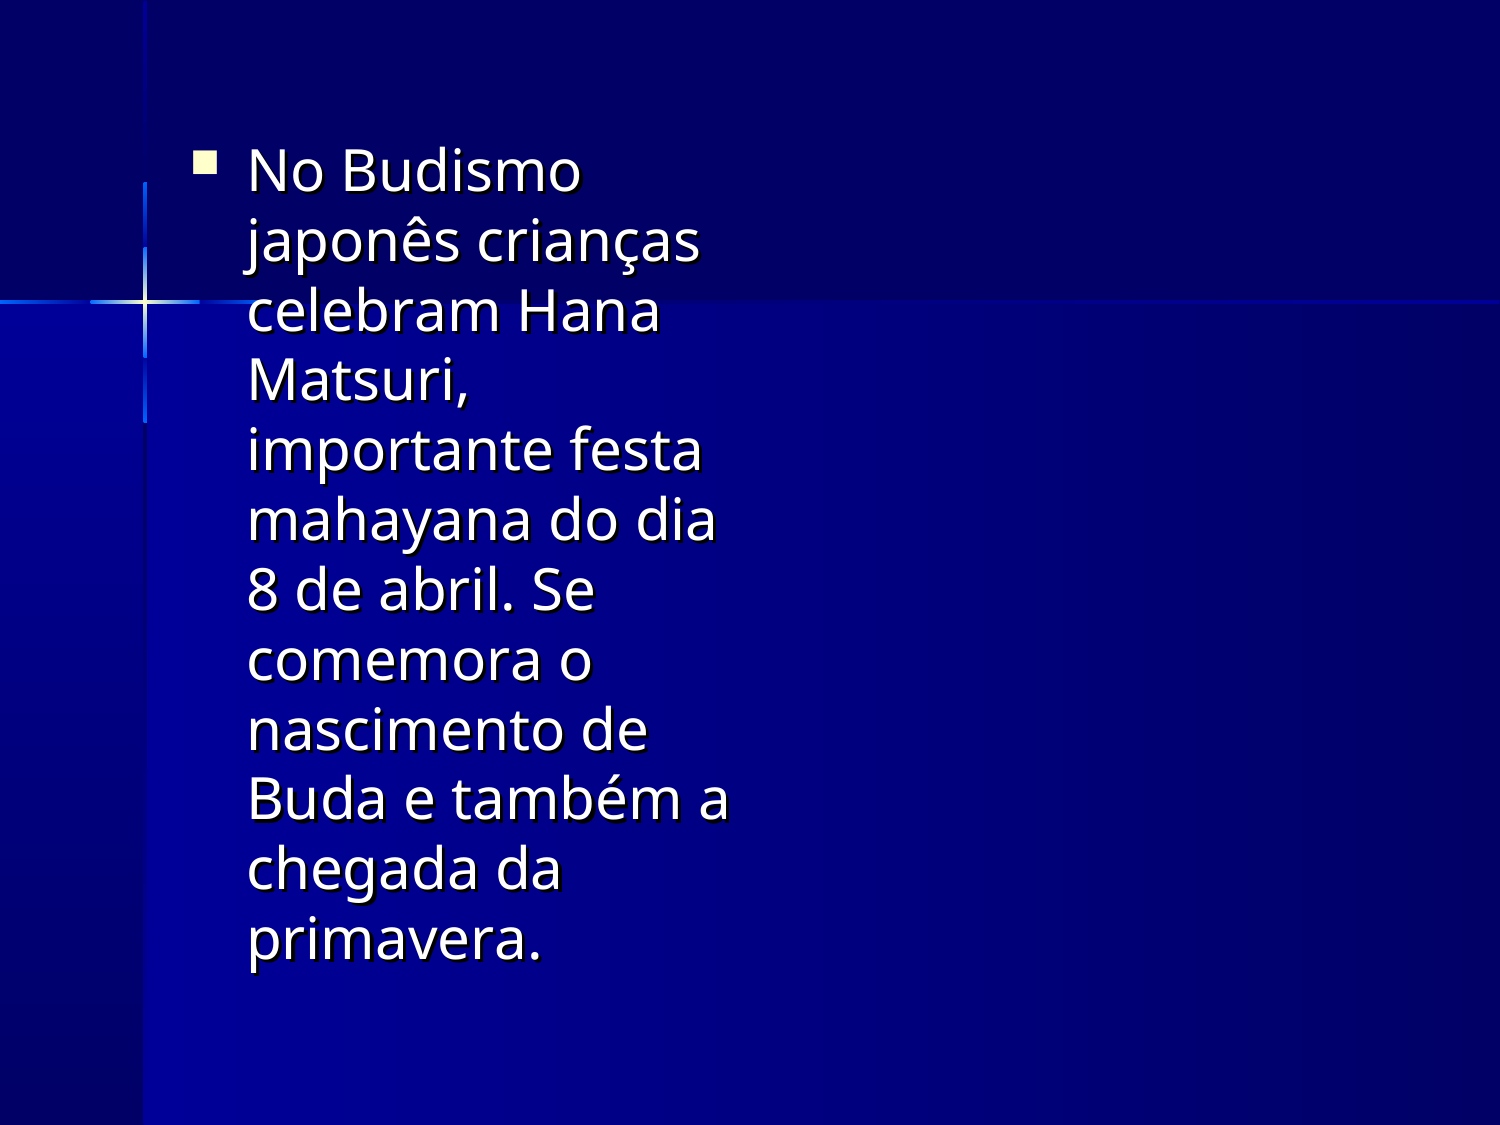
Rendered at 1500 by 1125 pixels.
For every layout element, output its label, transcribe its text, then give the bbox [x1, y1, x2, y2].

list No Budismo japonês crianças celebram Hana Matsuri, importante festa mahayana do dia 8 de abril. Se comemora o nascimento de Buda e também a chegada da primavera. [174, 125, 782, 1083]
